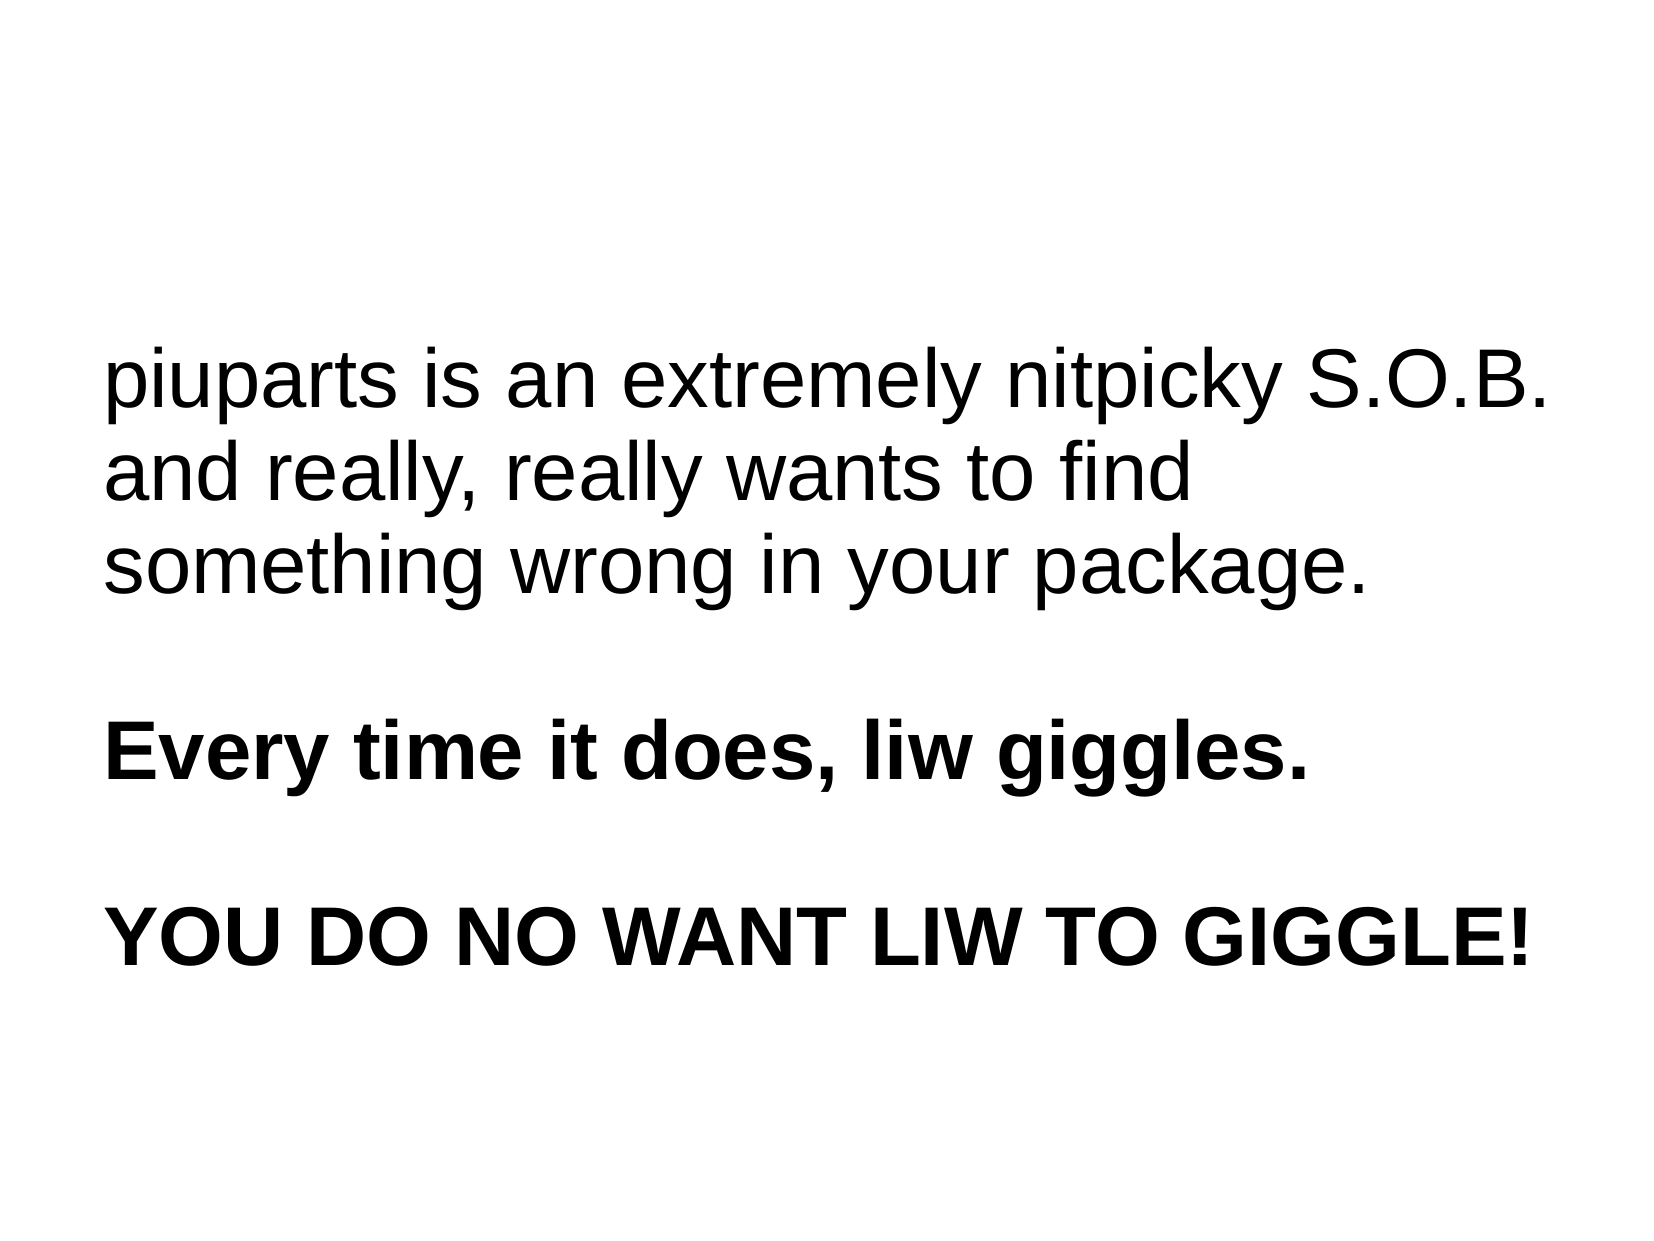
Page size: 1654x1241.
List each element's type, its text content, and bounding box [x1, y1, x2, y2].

text_box piuparts is an extremely nitpicky S.O.B. and really, really wants to find something wrong in your package. Every time it does, liw giggles. YOU DO NO WANT LIW TO GIGGLE! [88, 324, 1568, 991]
